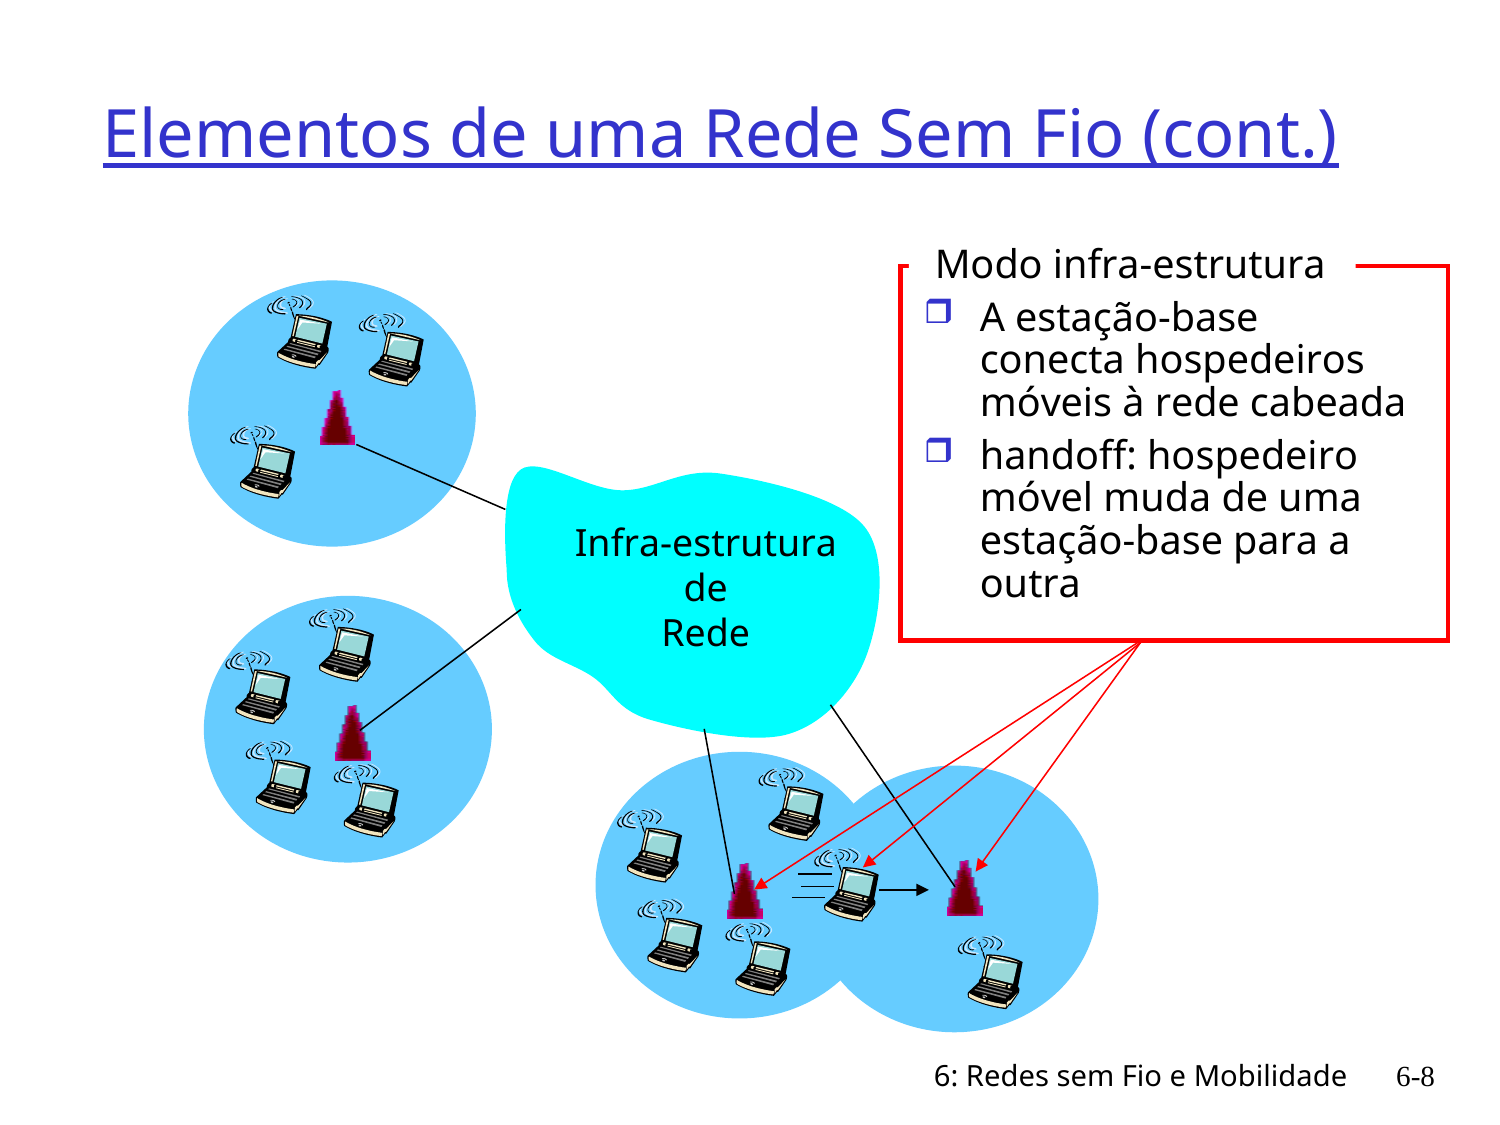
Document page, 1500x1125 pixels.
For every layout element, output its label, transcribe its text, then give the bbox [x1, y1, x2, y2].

text_box Elementos de uma Rede Sem Fio (cont.) [87, 37, 1363, 225]
picture [637, 897, 703, 973]
picture [225, 649, 291, 725]
picture [957, 934, 1023, 1010]
picture [308, 607, 374, 682]
picture [245, 739, 311, 815]
picture [229, 424, 296, 499]
picture [616, 808, 683, 883]
text_box 6: Redes sem Fio e Mobilidade [728, 1050, 1339, 1125]
text_box [564, 515, 880, 738]
picture [727, 863, 763, 920]
text_box [710, 751, 893, 881]
picture [335, 705, 371, 761]
text_box [505, 466, 844, 660]
picture [266, 294, 333, 369]
picture [320, 390, 355, 445]
text_box [188, 280, 476, 547]
text_box Modo infra-estrutura A estação-base conecta hospedeiros móveis à rede cabeada handoff: hospedeiro móvel muda de uma estação-base para a outra [908, 234, 1425, 651]
picture [725, 921, 791, 996]
text_box [595, 755, 1099, 1033]
text_box [824, 801, 911, 855]
picture [333, 762, 399, 838]
text_box [885, 765, 944, 797]
text_box [203, 595, 492, 863]
text_box [897, 765, 983, 824]
text_box [916, 769, 1034, 872]
picture [947, 860, 983, 916]
text_box 6-<number> [1339, 1050, 1451, 1125]
picture [358, 311, 424, 387]
text_box Infra-estrutura de Rede [559, 510, 852, 662]
picture [814, 847, 879, 922]
picture [758, 766, 824, 841]
